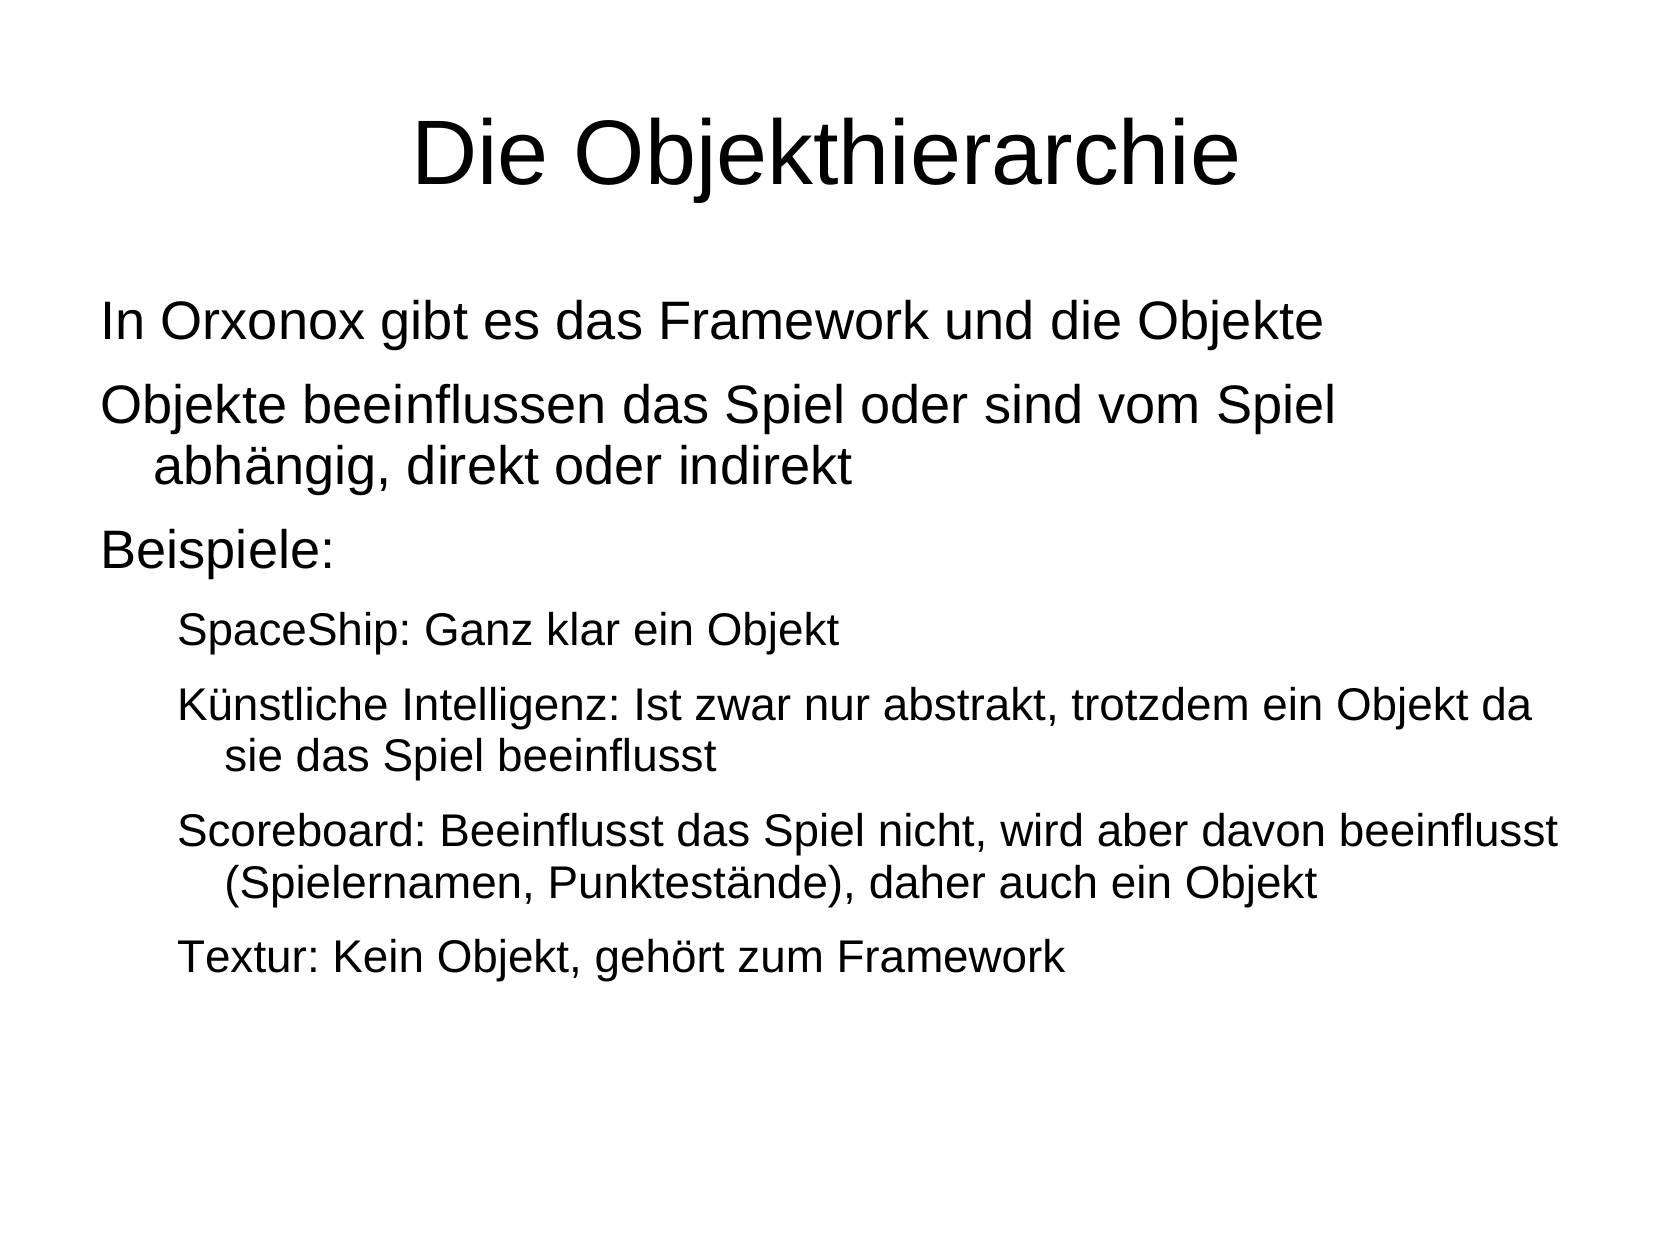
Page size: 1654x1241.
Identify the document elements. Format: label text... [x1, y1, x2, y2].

title Die Objekthierarchie [82, 49, 1571, 257]
list In Orxonox gibt es das Framework und die Objekte Objekte beeinflussen das Spiel oder sind vom Spiel abhängig, direkt oder indirekt Beispiele: SpaceShip: Ganz klar ein Objekt Künstliche Intelligenz: Ist zwar nur abstrakt, trotzdem ein Objekt da sie das Spiel beeinflusst Scoreboard: Beeinflusst das Spiel nicht, wird aber davon beeinflusst (Spielernamen, Punktestände), daher auch ein Objekt Textur: Kein Objekt, gehört zum Framework [82, 290, 1571, 1109]
